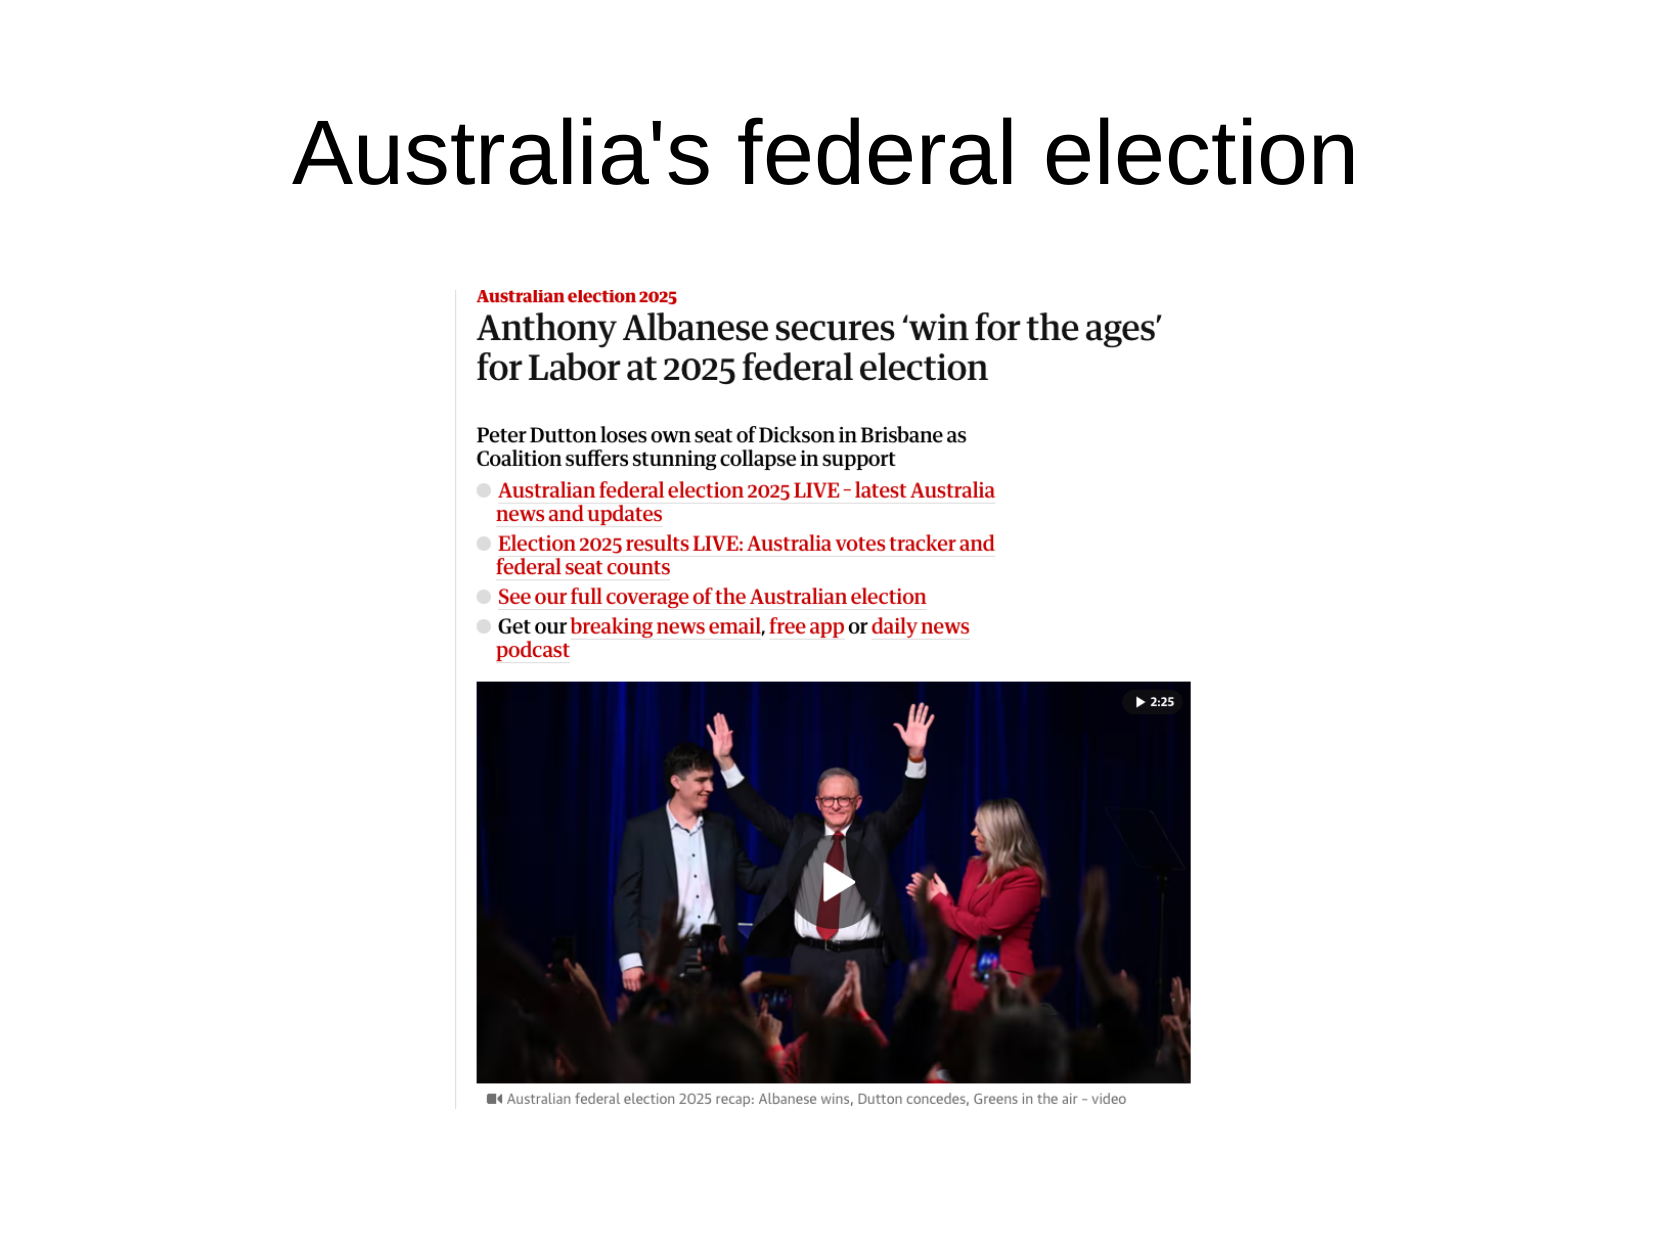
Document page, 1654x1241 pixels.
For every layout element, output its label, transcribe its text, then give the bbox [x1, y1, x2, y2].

picture [449, 290, 1204, 1109]
title Australia's federal election [82, 49, 1571, 257]
